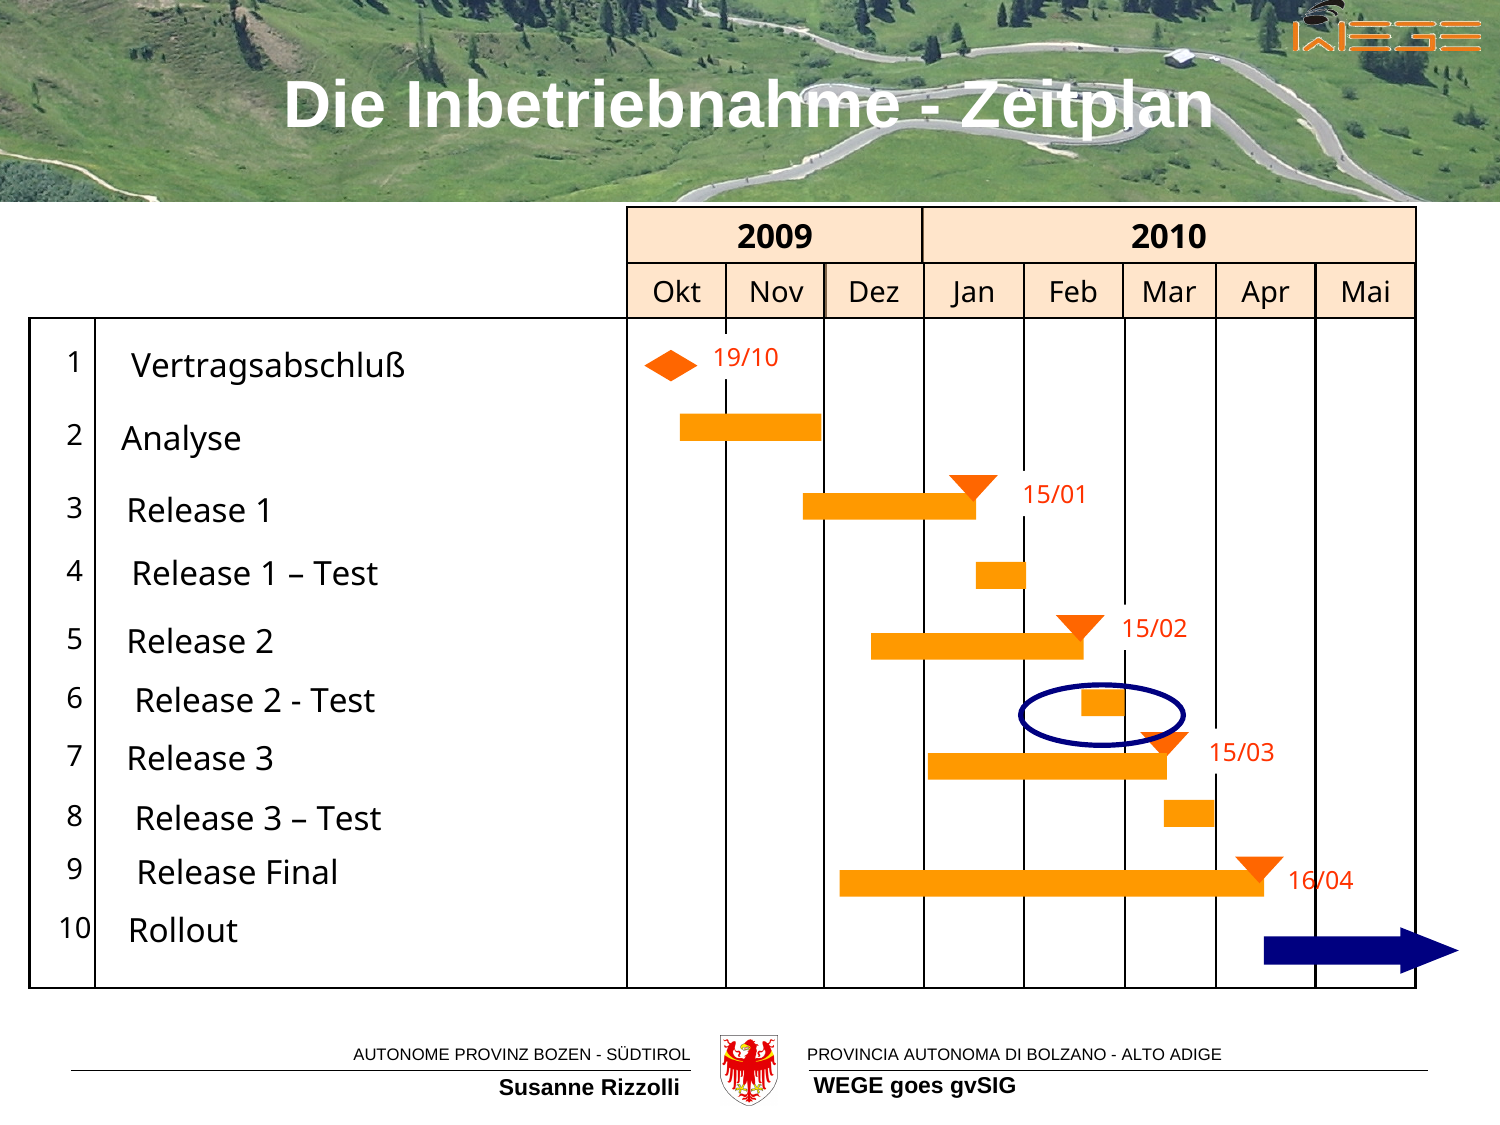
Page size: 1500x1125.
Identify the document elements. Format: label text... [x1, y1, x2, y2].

text_box Release 3 – Test [119, 789, 398, 845]
text_box Release 1 – Test [116, 544, 395, 601]
text_box Feb [1024, 262, 1123, 319]
text_box Release 2 - Test [119, 671, 392, 727]
text_box 3 [51, 482, 94, 533]
text_box Apr [1215, 262, 1315, 319]
text_box Release Final [121, 843, 364, 899]
text_box 15/03 [1193, 728, 1290, 774]
text_box 2009 [626, 206, 921, 262]
text_box 2010 [921, 206, 1416, 262]
text_box Dez [823, 262, 923, 319]
text_box 4 [51, 544, 94, 596]
title Die Inbetriebnahme - Zeitplan [75, 7, 1426, 195]
text_box 15/02 [1106, 604, 1204, 650]
text_box 19/10 [697, 334, 812, 380]
text_box 7 [51, 729, 94, 781]
text_box 6 [51, 671, 94, 722]
text_box Vertragsabschluß [115, 336, 448, 392]
text_box 5 [51, 613, 94, 664]
text_box 15/01 [1007, 470, 1105, 517]
picture [720, 1035, 778, 1106]
text_box 9 [51, 843, 99, 894]
text_box 1 [51, 336, 94, 387]
text_box 2 [51, 409, 94, 460]
text_box Release 2 [111, 613, 290, 669]
text_box 10 [42, 901, 107, 953]
text_box Mai [1315, 262, 1416, 319]
text_box Release 1 [111, 482, 290, 538]
text_box Okt [626, 262, 726, 319]
text_box Mar [1123, 262, 1215, 319]
picture [0, 72, 1500, 202]
text_box Jan [923, 262, 1024, 319]
text_box [628, 319, 1459, 988]
text_box Rollout [103, 901, 263, 958]
text_box 16/04 [1272, 856, 1369, 902]
text_box 8 [51, 789, 94, 840]
text_box Analyse [106, 409, 258, 465]
text_box Nov [726, 262, 823, 319]
text_box Release 3 [111, 729, 290, 786]
